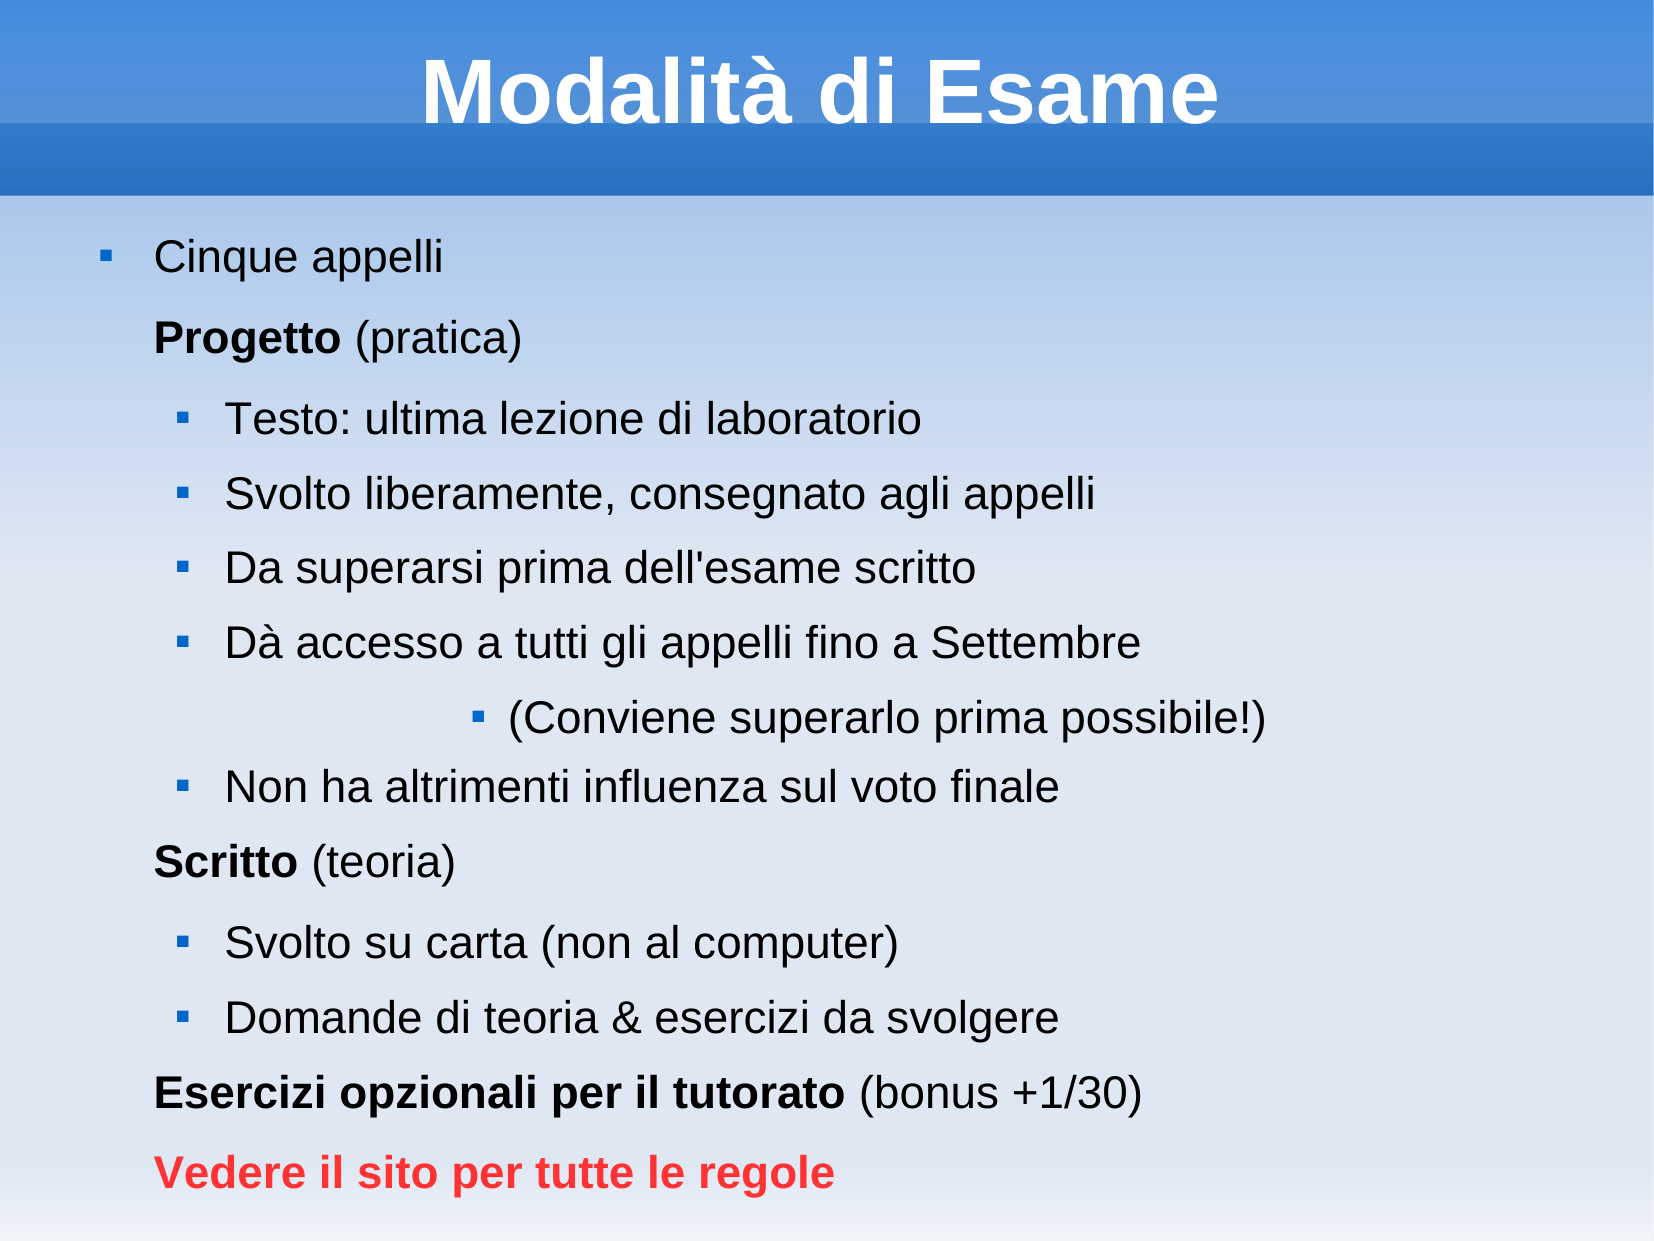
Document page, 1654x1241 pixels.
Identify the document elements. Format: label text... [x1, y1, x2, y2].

list Cinque appelli Progetto (pratica) Testo: ultima lezione di laboratorio Svolto liberamente, consegnato agli appelli Da superarsi prima dell'esame scritto Dà accesso a tutti gli appelli fino a Settembre (Conviene superarlo prima possibile!) Non ha altrimenti influenza sul voto finale Scritto (teoria) Svolto su carta (non al computer) Domande di teoria & esercizi da svolgere Esercizi opzionali per il tutorato (bonus +1/30) Vedere il sito per tutte le regole [82, 231, 1571, 1204]
picture [0, 0, 1654, 1241]
title Modalità di Esame [76, 0, 1565, 188]
